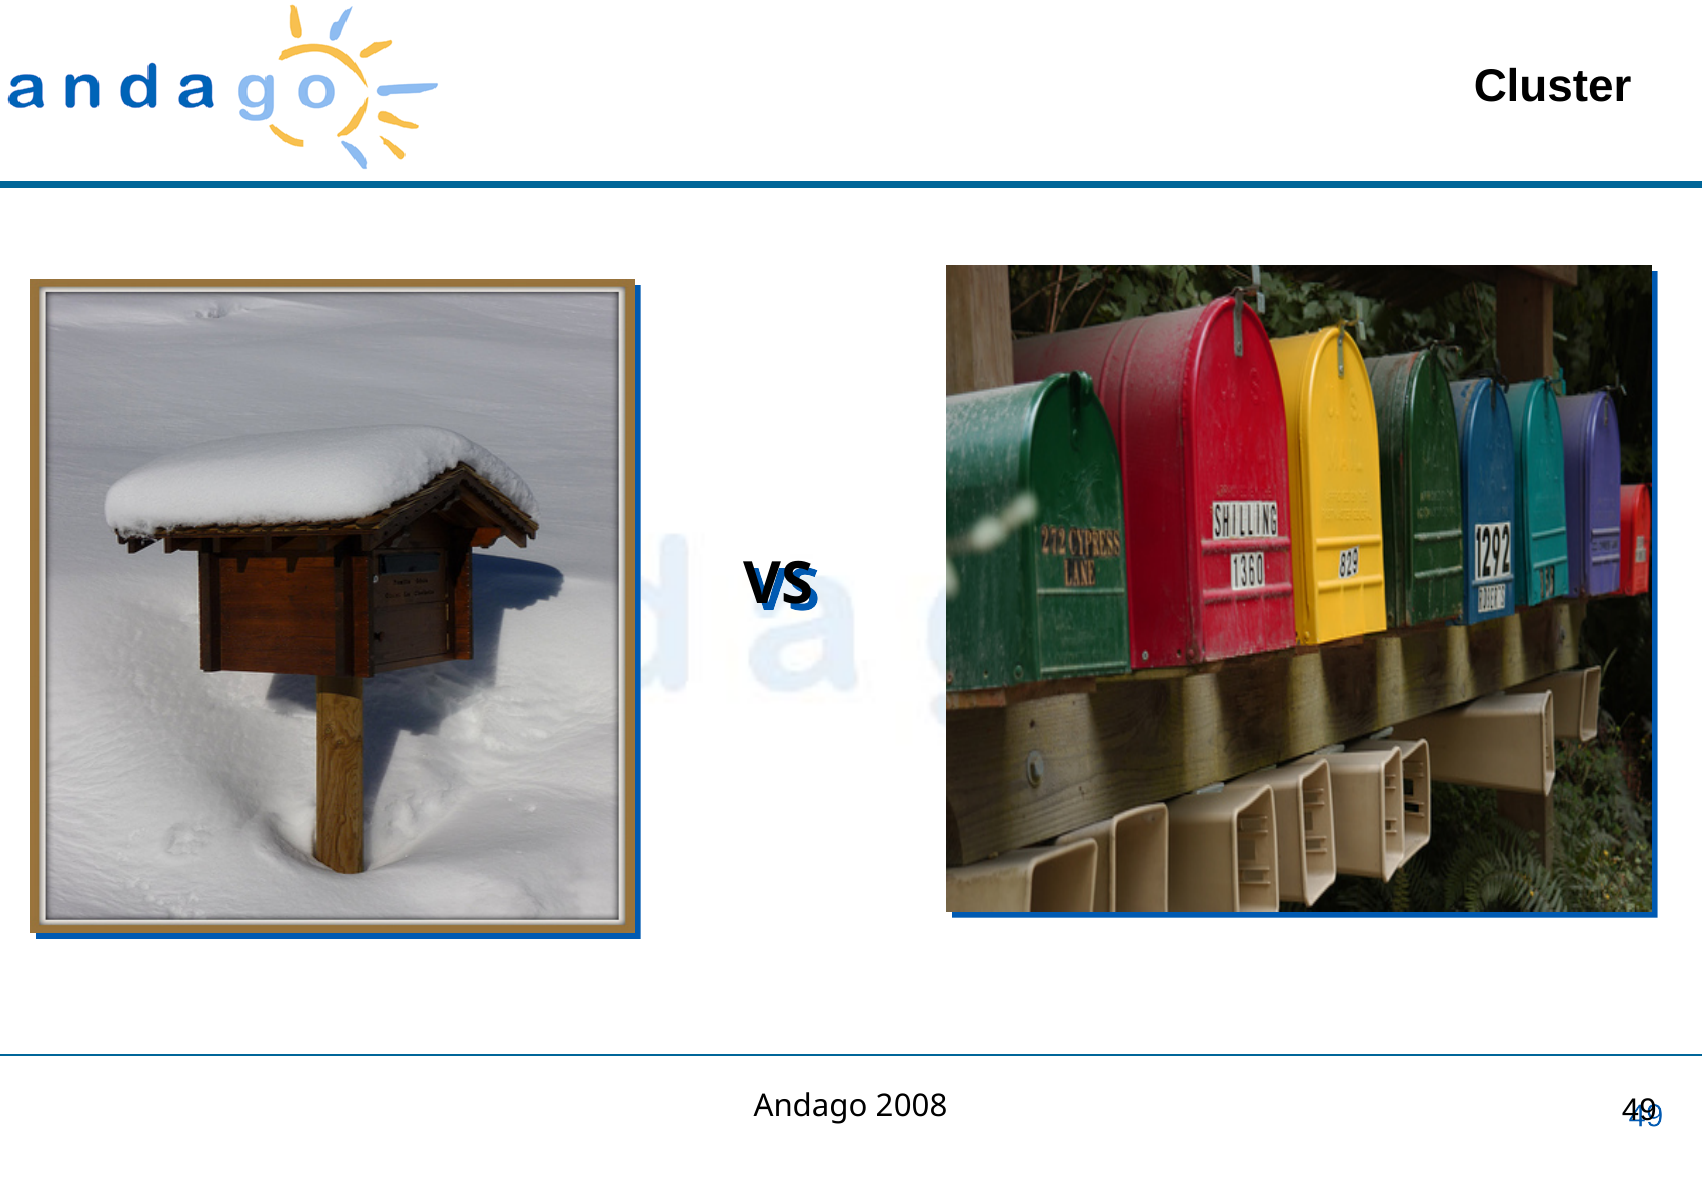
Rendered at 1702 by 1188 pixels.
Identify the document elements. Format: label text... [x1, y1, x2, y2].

text_box VS [727, 541, 847, 630]
picture [0, 0, 255, 175]
picture [641, 265, 1652, 919]
picture [30, 279, 635, 933]
title Cluster [255, 0, 1702, 181]
